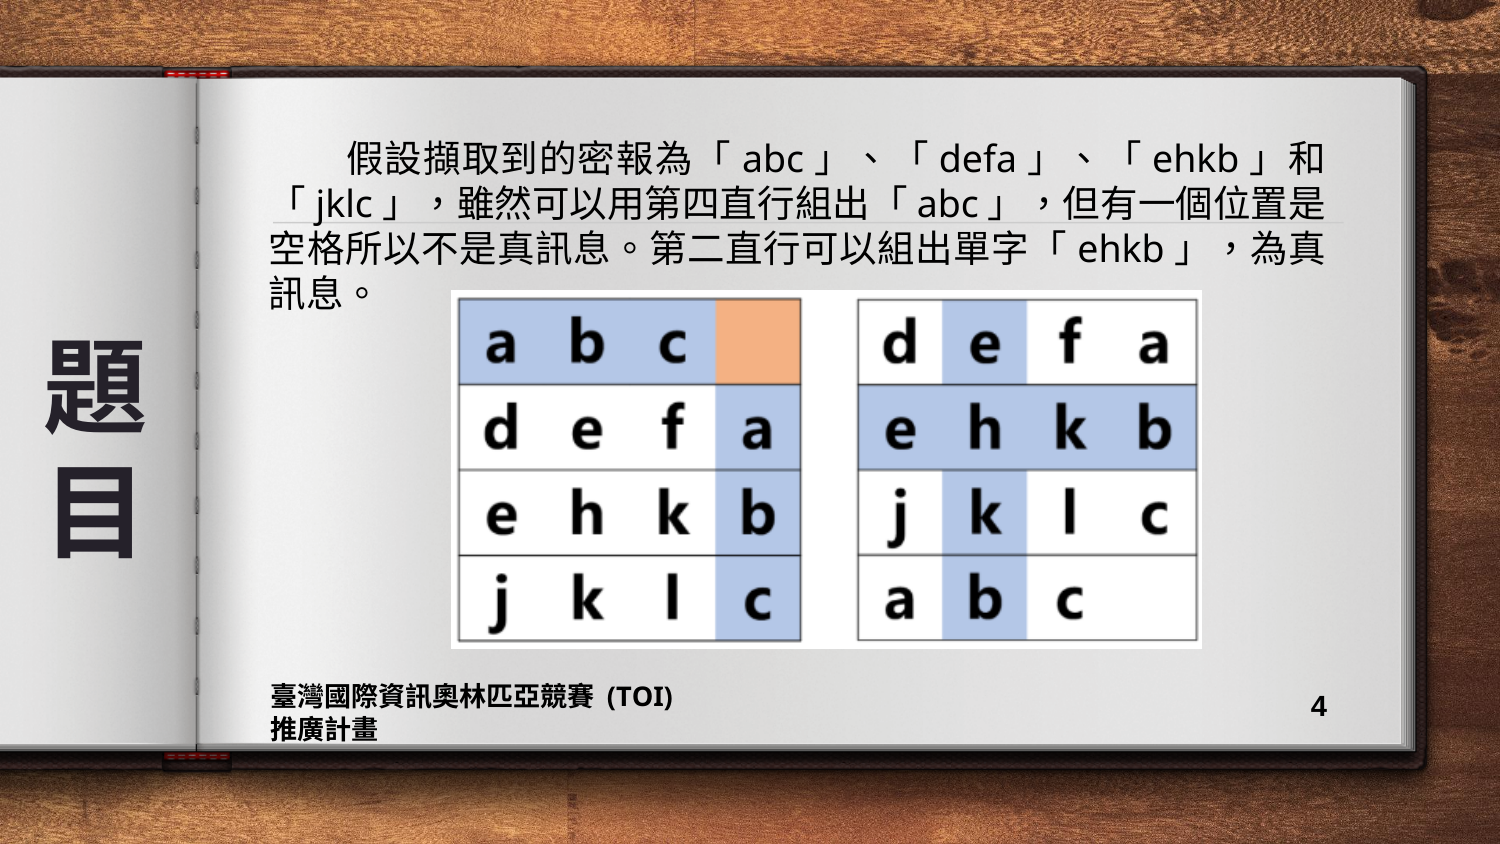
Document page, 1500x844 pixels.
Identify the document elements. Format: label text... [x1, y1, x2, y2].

picture [451, 290, 1202, 649]
text_box 題 目 [28, 306, 210, 552]
text_box 4 [1295, 672, 1386, 737]
text_box 假設擷取到的密報為「abc」、「defa」、「ehkb」和「jklc」，雖然可以用第四直行組出「abc」，但有一個位置是空格所以不是真訊息。第二直行可以組出單字「ehkb」，為真訊息。 [254, 128, 1341, 672]
